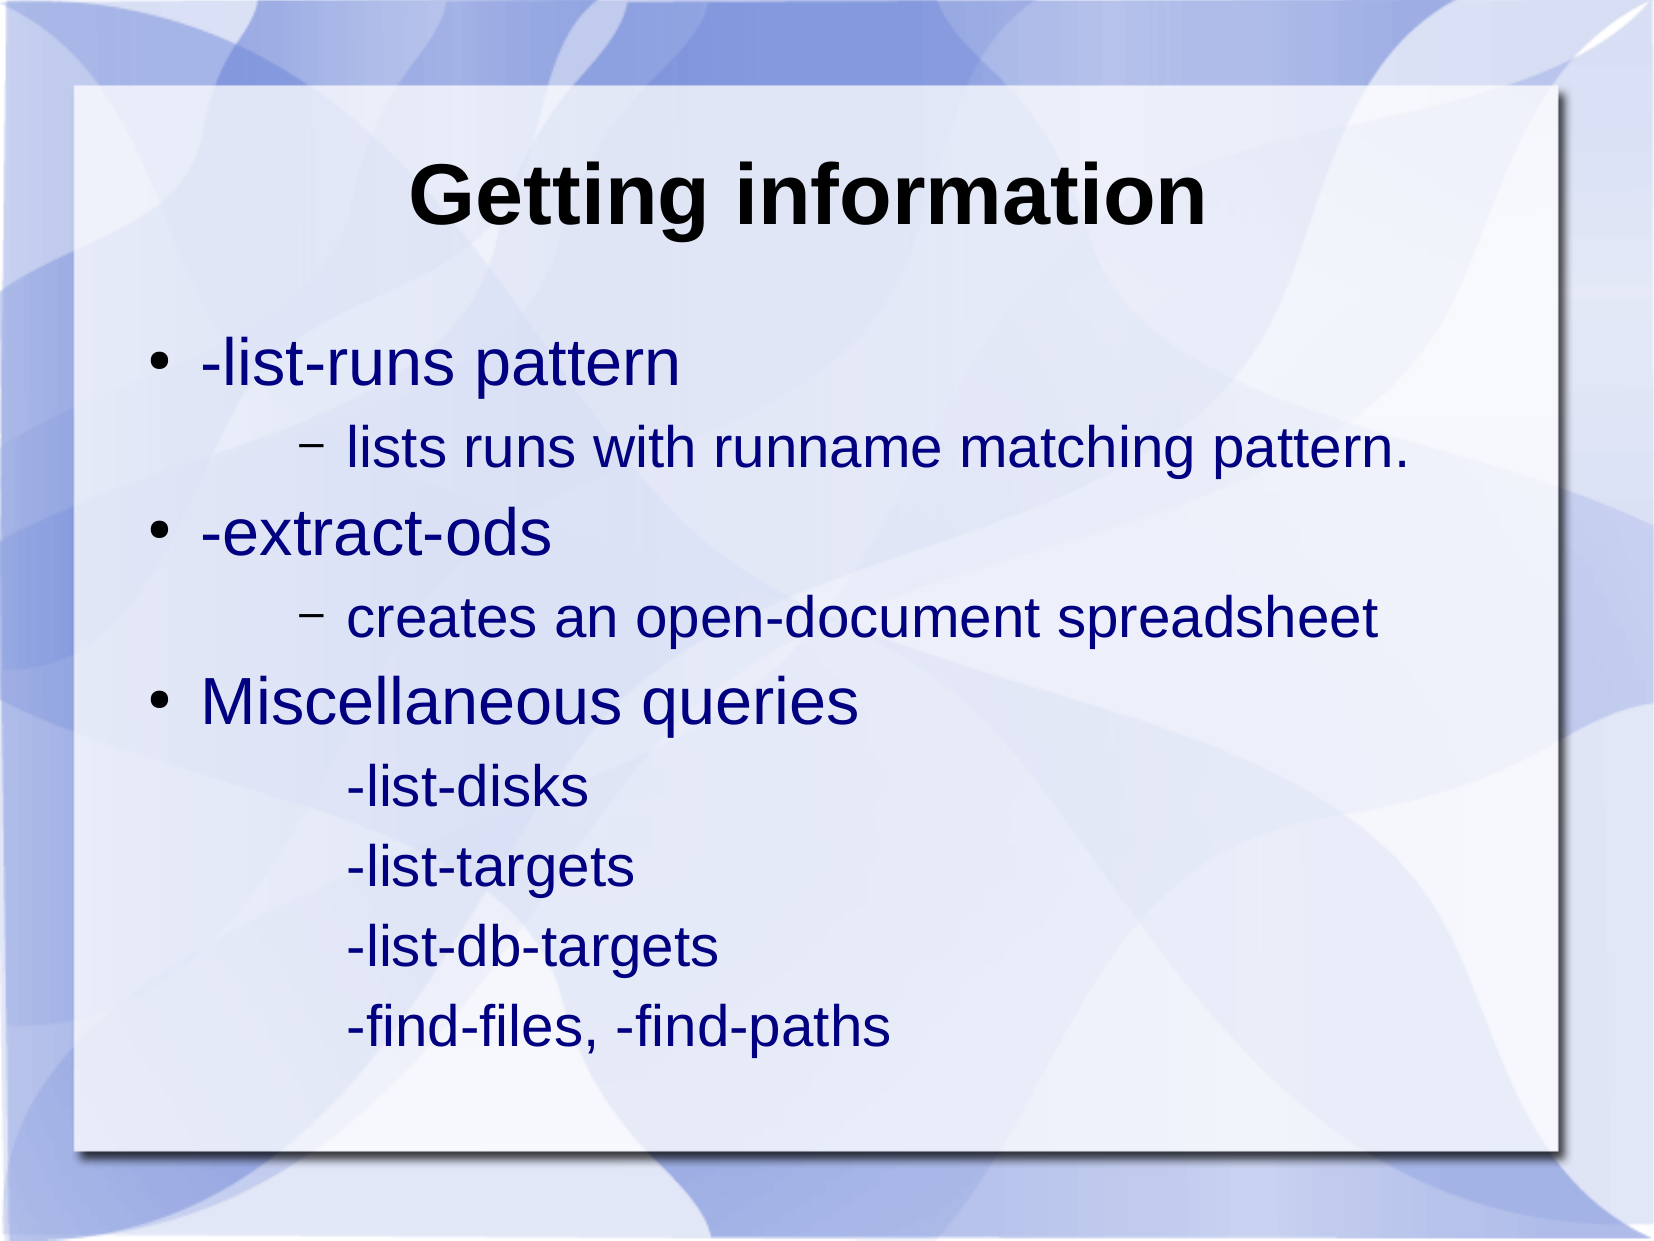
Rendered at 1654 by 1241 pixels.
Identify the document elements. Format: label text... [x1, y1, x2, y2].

list -list-runs pattern lists runs with runname matching pattern. -extract-ods creates an open-document spreadsheet Miscellaneous queries -list-disks -list-targets -list-db-targets -find-files, -find-paths [129, 324, 1489, 1058]
title Getting information [82, 90, 1536, 298]
picture [0, 0, 1654, 1241]
